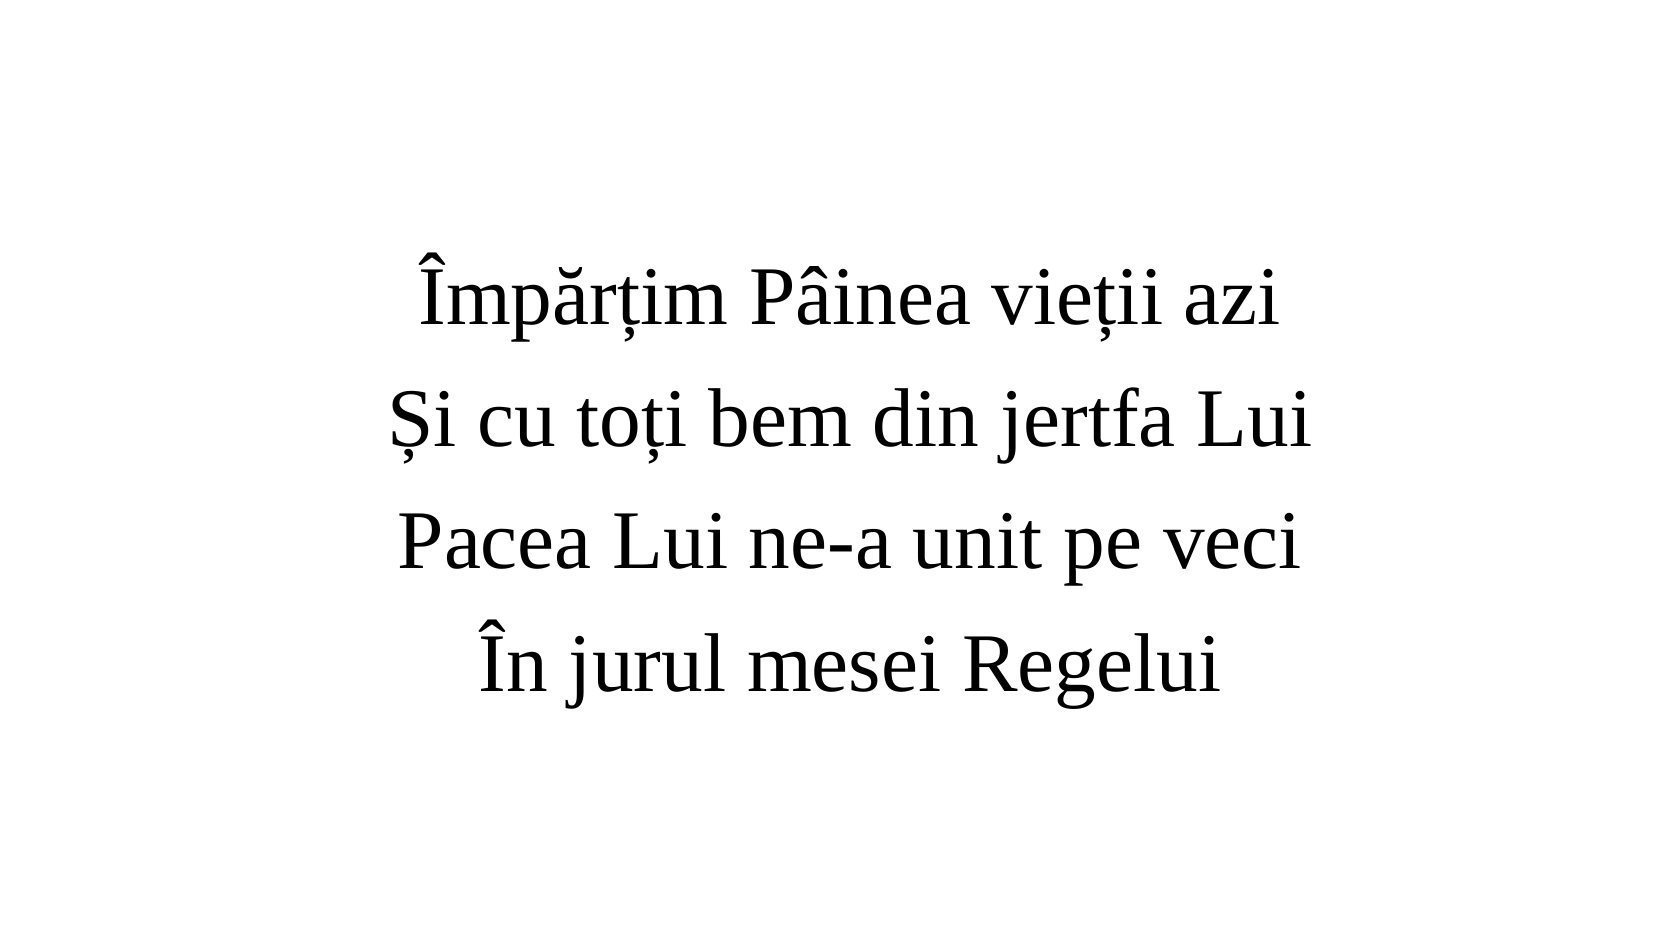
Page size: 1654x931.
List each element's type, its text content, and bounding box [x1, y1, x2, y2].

subtitle Împărțim Pâinea vieții azi Și cu toți bem din jertfa Lui Pacea Lui ne-a unit pe veci În jurul mesei Regelui [200, 237, 1501, 712]
